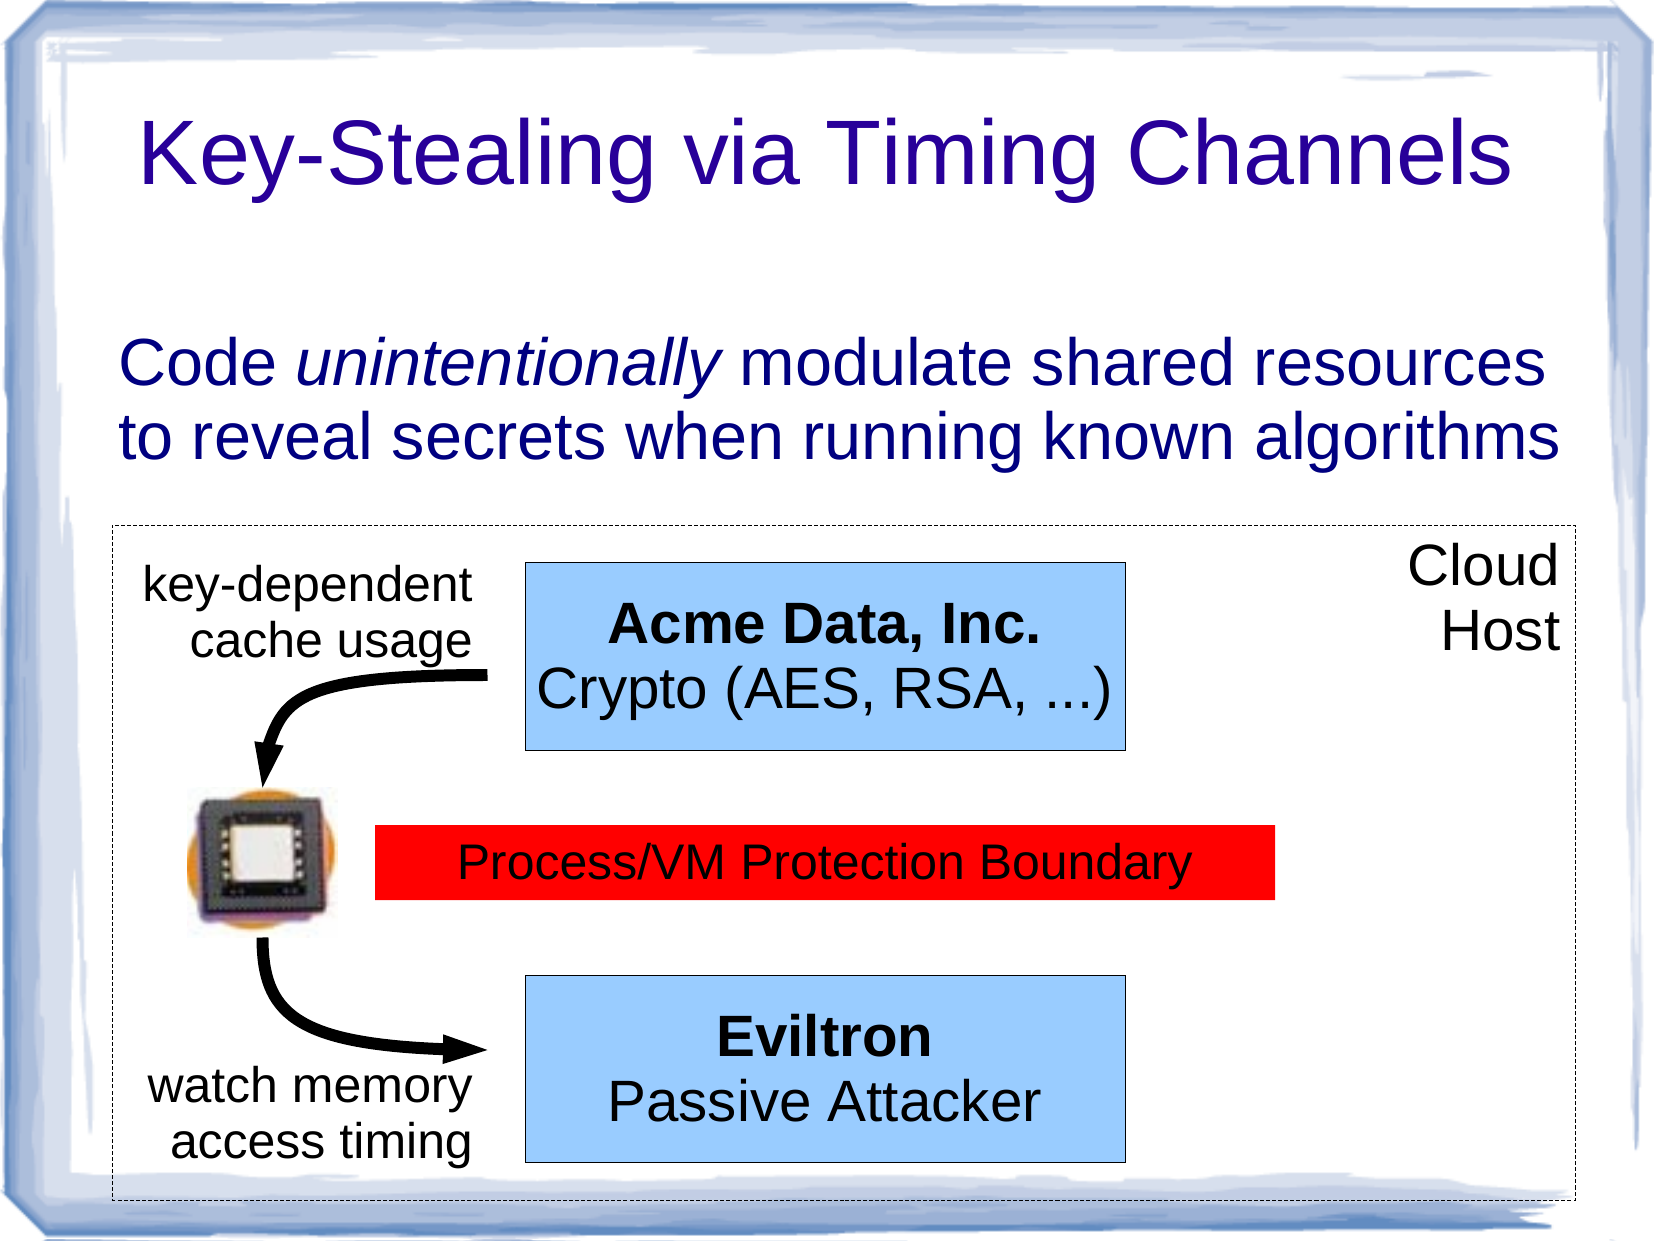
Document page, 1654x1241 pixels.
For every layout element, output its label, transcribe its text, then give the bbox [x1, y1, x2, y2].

text_box watch memory access timing [112, 1050, 488, 1177]
title Key-Stealing via Timing Channels [82, 49, 1571, 257]
list Code unintentionally modulate shared resources to reveal secrets when running known algorithms [118, 324, 1571, 488]
text_box Process/VM Protection Boundary [375, 825, 1276, 901]
picture [0, 0, 1654, 1241]
text_box Eviltron Passive Attacker [525, 975, 1126, 1163]
text_box Acme Data, Inc. Crypto (AES, RSA, ...) [525, 562, 1126, 751]
text_box Cloud Host [1200, 525, 1576, 670]
text_box key-dependent cache usage [112, 548, 488, 676]
